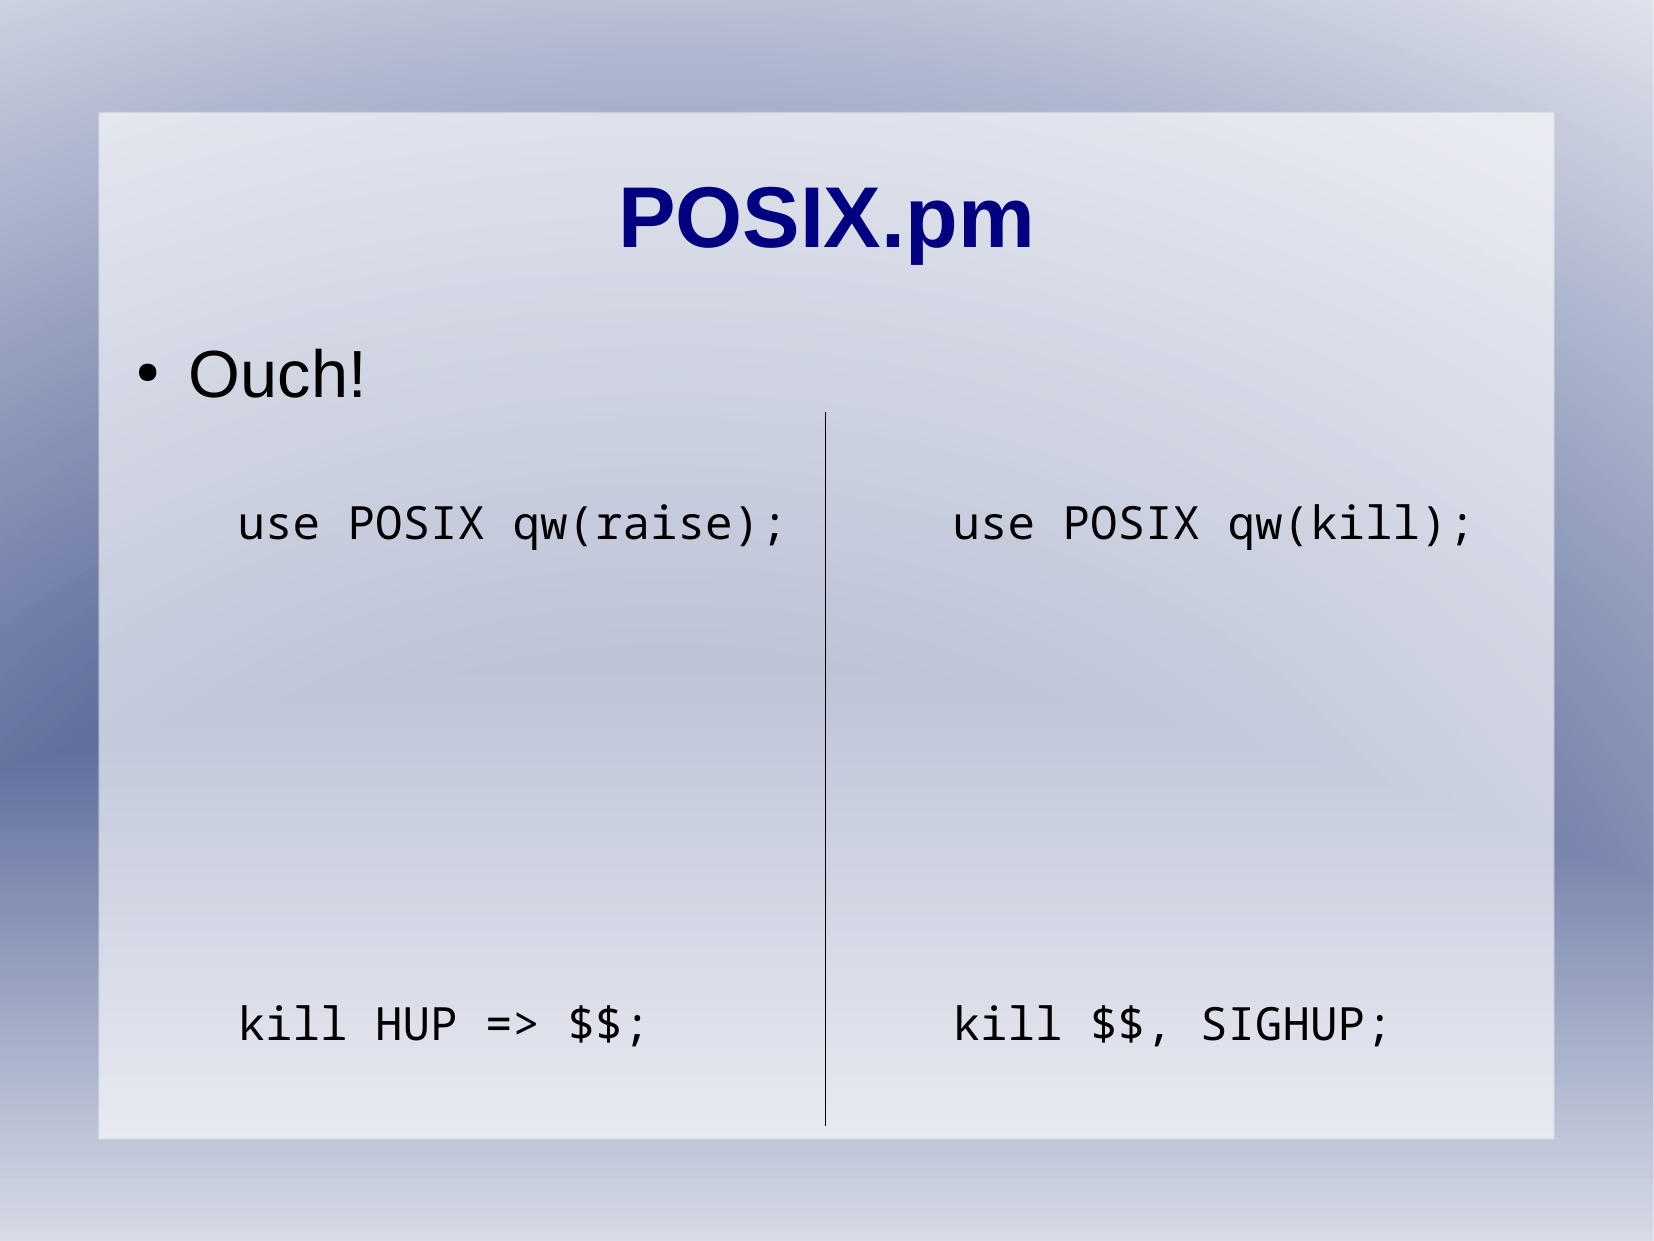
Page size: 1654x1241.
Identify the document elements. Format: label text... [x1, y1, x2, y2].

text_box use POSIX qw(raise); use POSIX qw(kill); kill HUP => $$; kill $$, SIGHUP; [826, 483, 1491, 976]
text_box use POSIX qw(raise); use POSIX qw(kill); kill HUP => $$; kill $$, SIGHUP; [222, 483, 825, 976]
title POSIX.pm [118, 114, 1536, 322]
list Ouch! [118, 336, 1506, 1156]
picture [0, 0, 1654, 1241]
